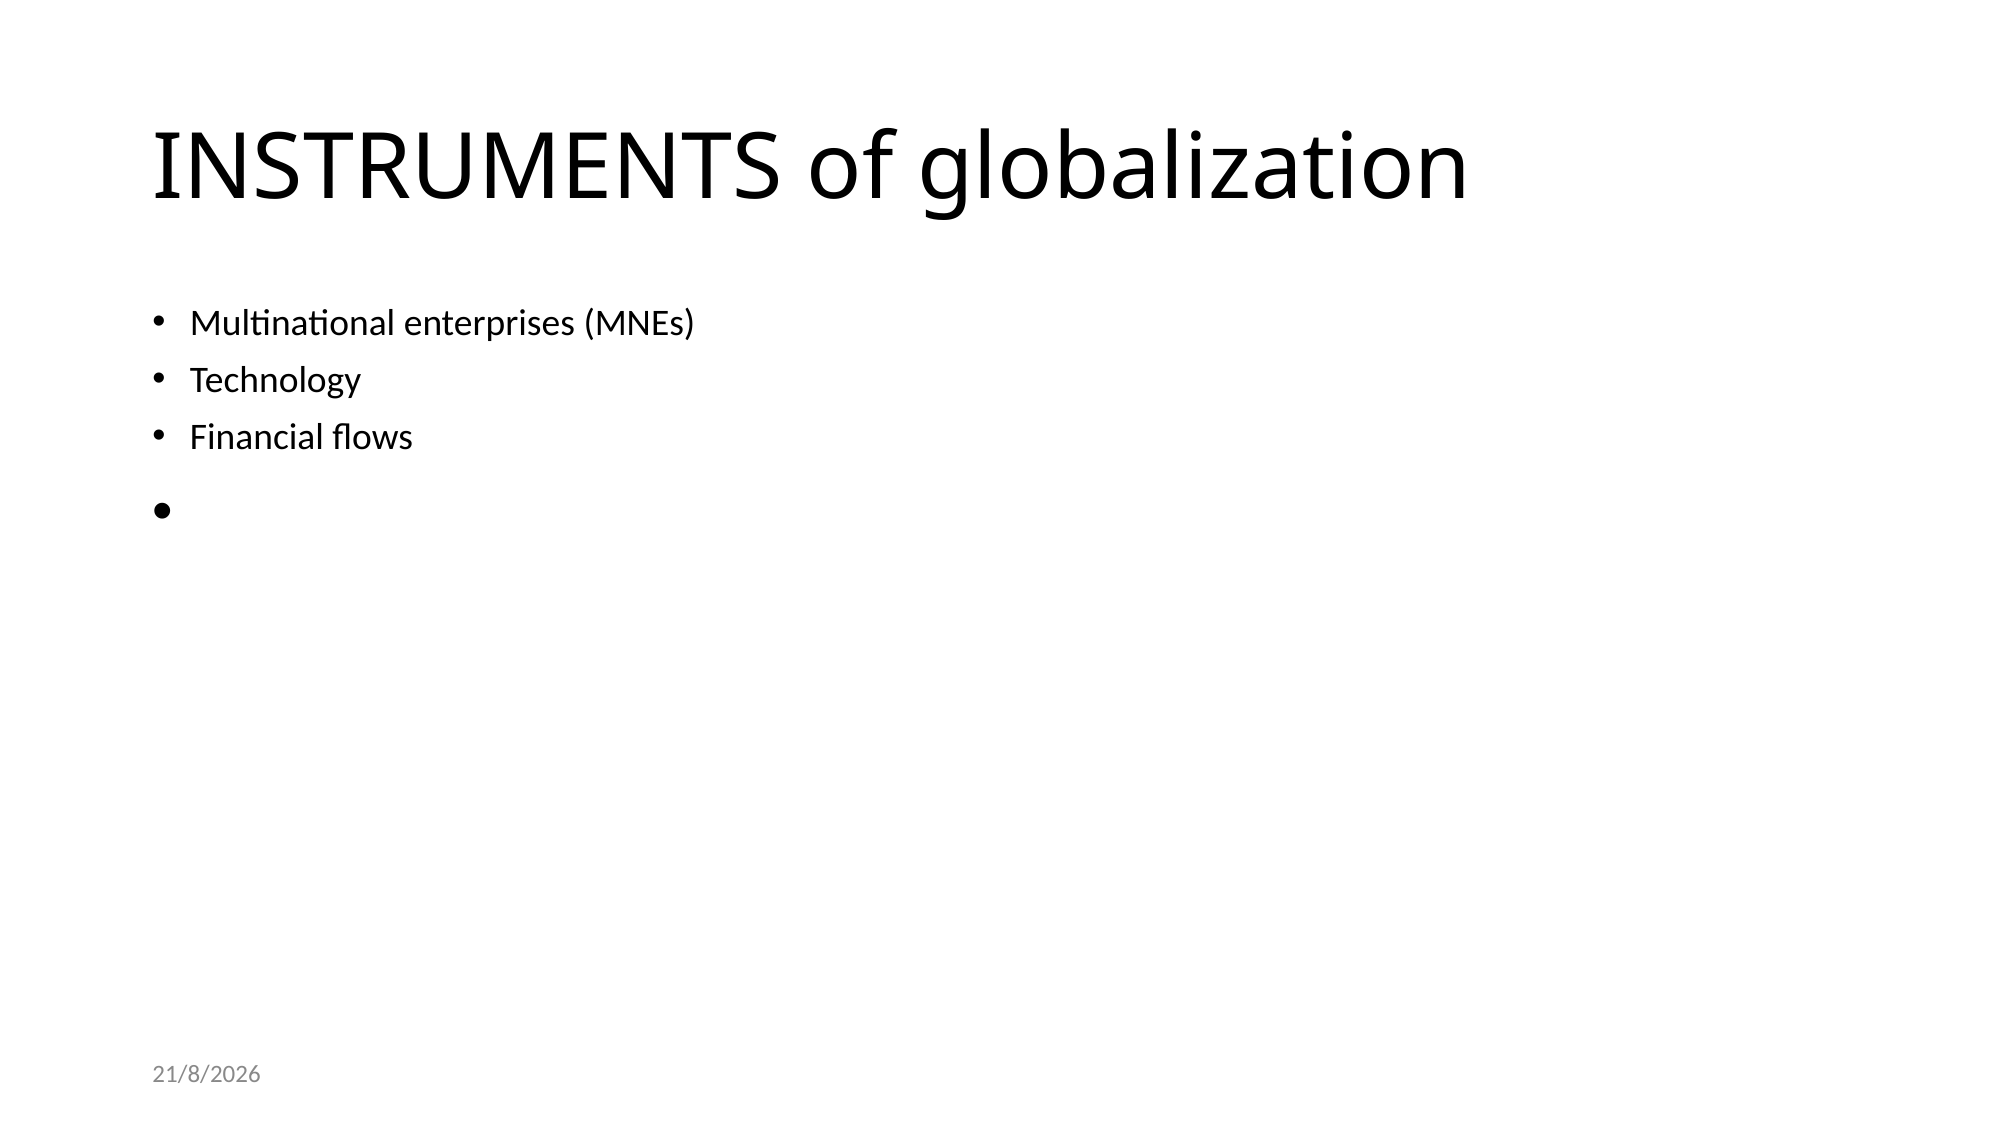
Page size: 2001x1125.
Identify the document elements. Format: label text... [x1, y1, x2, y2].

list Multinational enterprises (MNEs) Technology Financial flows [137, 299, 1863, 1014]
title INSTRUMENTS of globalization [137, 59, 1863, 278]
text_box 15/3/2022 [137, 1042, 588, 1103]
